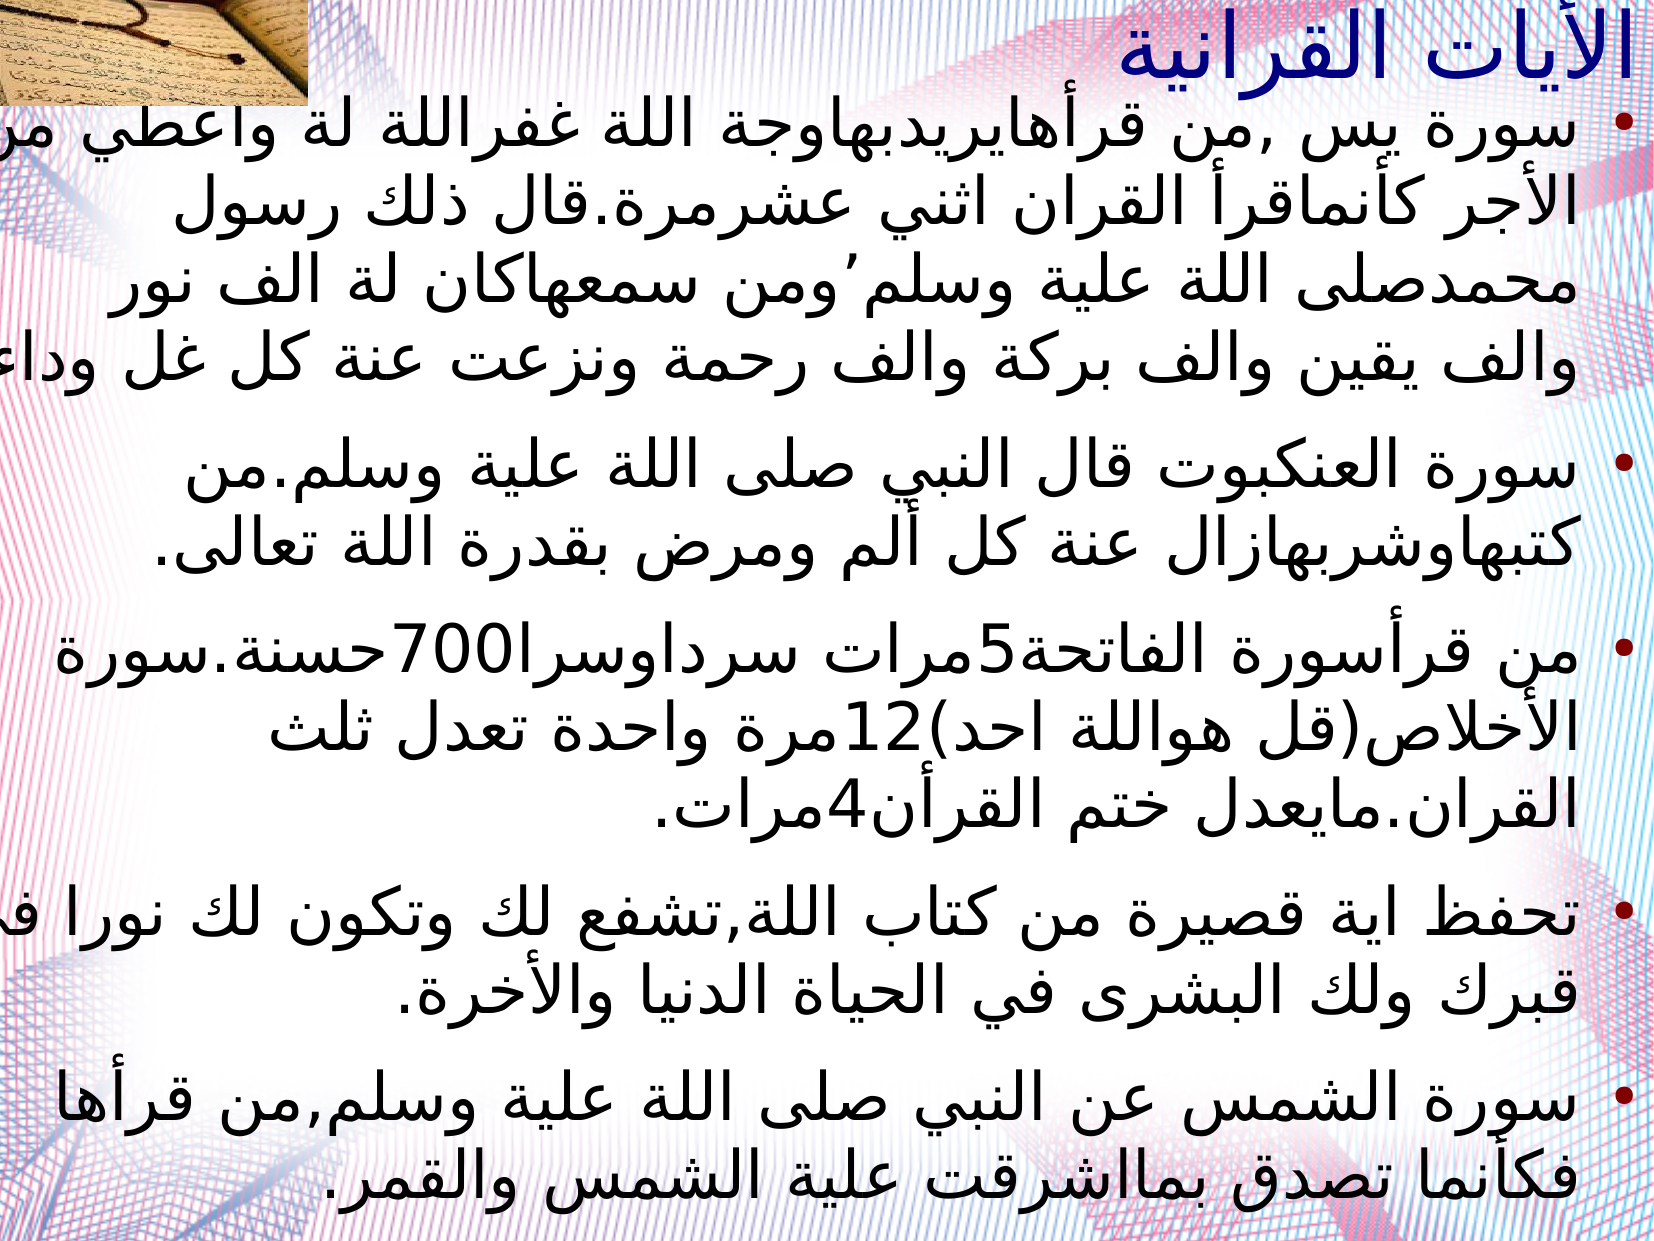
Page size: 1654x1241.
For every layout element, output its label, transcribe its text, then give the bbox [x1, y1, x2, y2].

list سورة يس ,من قرأهايريدبهاوجة اللة غفراللة لة واعطي من الأجر كأنماقرأ القران اثني عشرمرة.قال ذلك رسول محمدصلى اللة علية وسلم’ومن سمعهاكان لة الف نور والف يقين والف بركة والف رحمة ونزعت عنة كل غل وداء. سورة العنكبوت قال النبي صلى اللة علية وسلم.من كتبهاوشربهازال عنة كل ألم ومرض بقدرة اللة تعالى. من قرأسورة الفاتحة5مرات سرداوسرا700حسنة.سورة الأخلاص(قل هواللة احد)12مرة واحدة تعدل ثلث القران.مايعدل ختم القرأن4مرات. تحفظ اية قصيرة من كتاب اللة,تشفع لك وتكون لك نورا في قبرك ولك البشرى في الحياة الدنيا والأخرة. سورة الشمس عن النبي صلى اللة علية وسلم,من قرأها فكأنما تصدق بمااشرقت علية الشمس والقمر. [0, 84, 1654, 1241]
title الأيات القرانية [633, 0, 1654, 84]
picture [0, 0, 633, 106]
